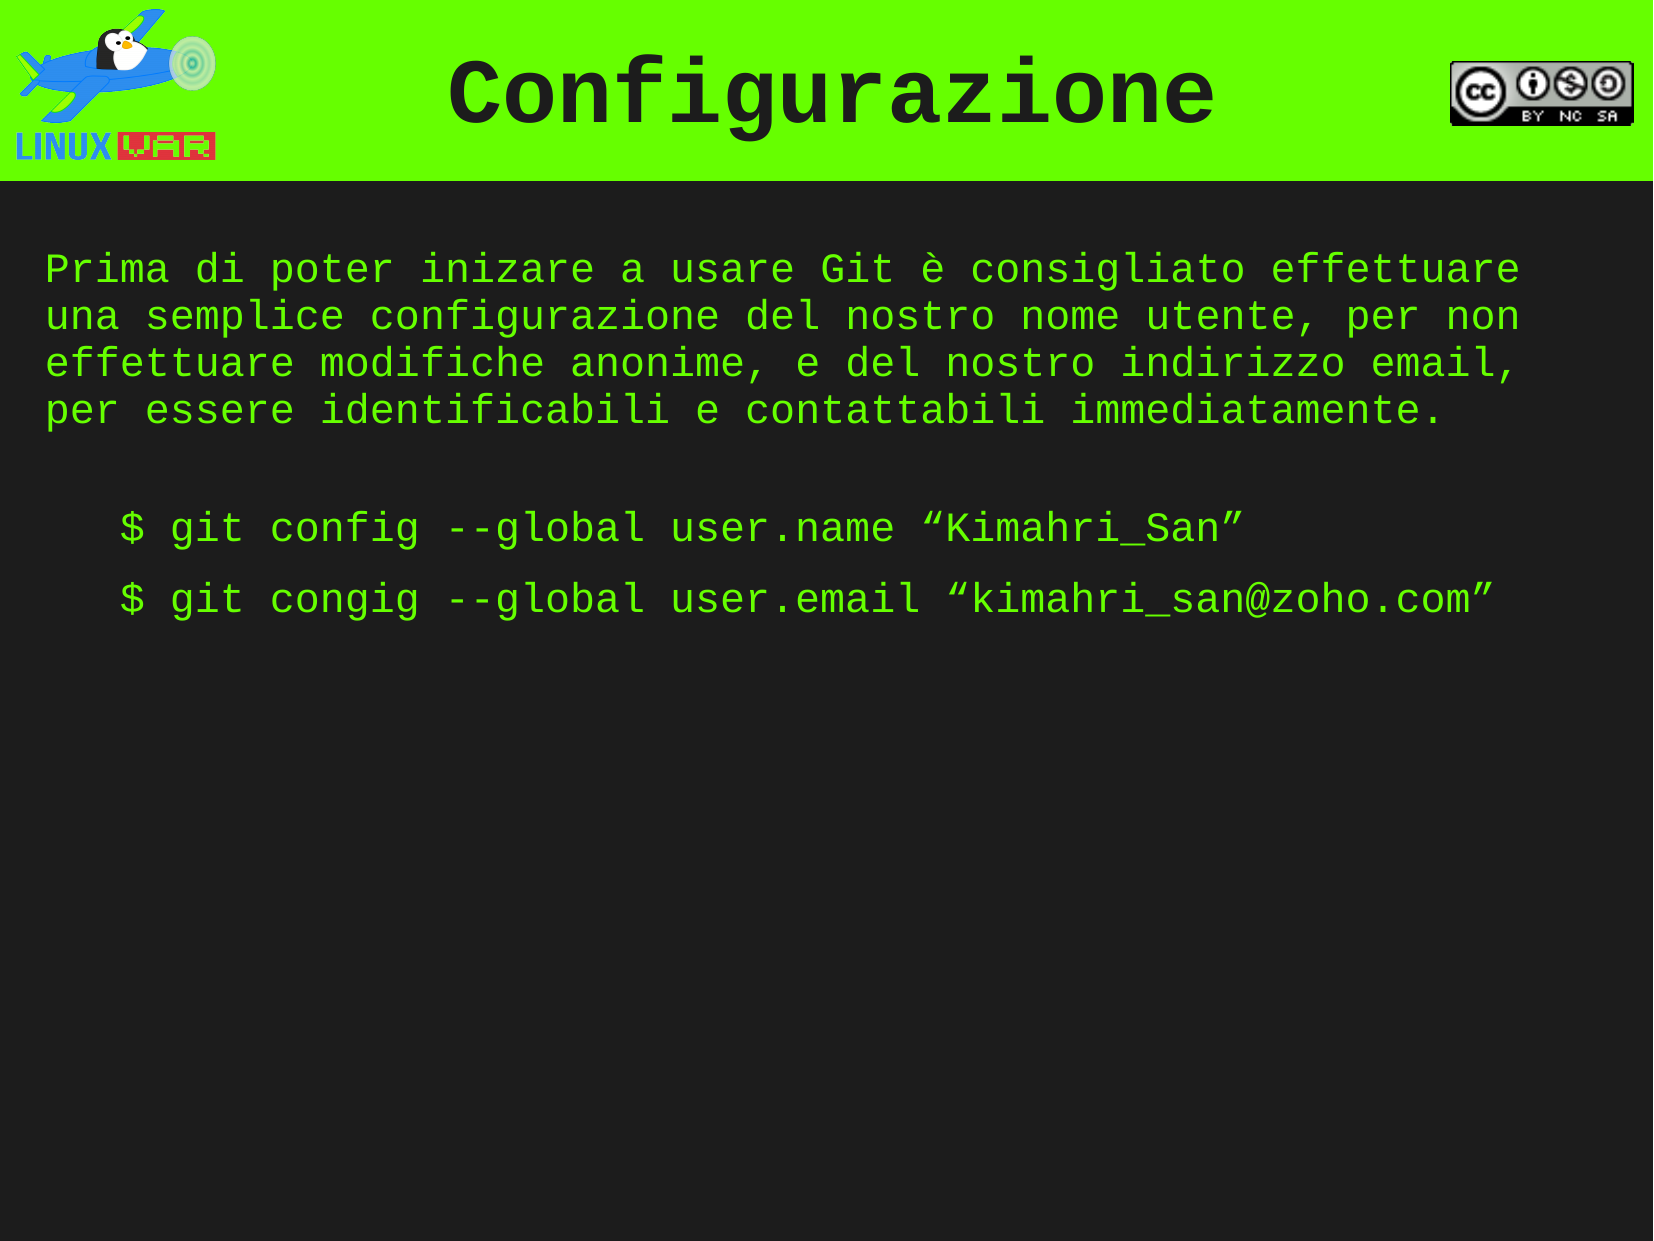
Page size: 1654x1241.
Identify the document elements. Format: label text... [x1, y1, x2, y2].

text_box [0, 0, 1653, 181]
picture [16, 9, 216, 160]
text_box Configurazione [216, 39, 1471, 158]
text_box Prima di poter inizare a usare Git è consigliato effettuare una semplice configurazione del nostro nome utente, per non effettuare modifiche anonime, e del nostro indirizzo email, per essere identificabili e contattabili immediatamente. $ git config --global user.name “Kimahri_San” $ git congig --global user.email “kimahri_san@zoho.com” [30, 240, 1606, 1021]
picture [1450, 61, 1634, 126]
